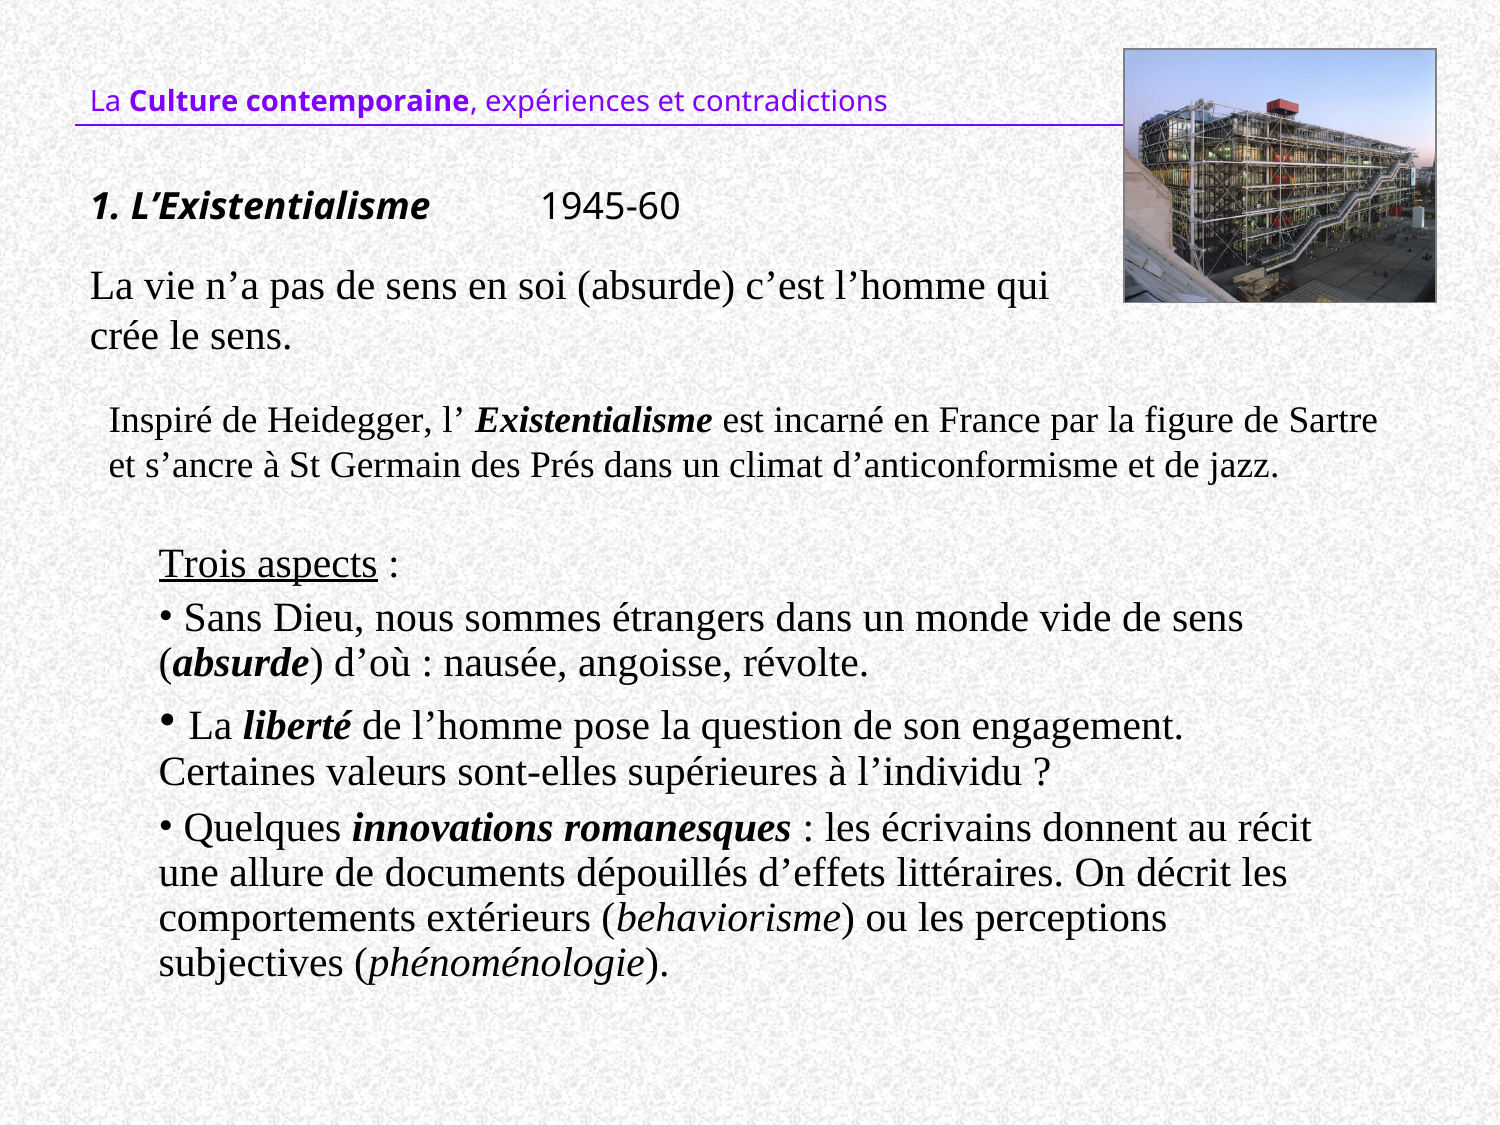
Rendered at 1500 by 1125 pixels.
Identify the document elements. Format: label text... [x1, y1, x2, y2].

text_box Trois aspects : Sans Dieu, nous sommes étrangers dans un monde vide de sens (absurde) d’où : nausée, angoisse, révolte. La liberté de l’homme pose la question de son engagement. Certaines valeurs sont-elles supérieures à l’individu ? Quelques innovations romanesques : les écrivains donnent au récit une allure de documents dépouillés d’effets littéraires. On décrit les comportements extérieurs (behaviorisme) ou les perceptions subjectives (phénoménologie). [143, 537, 1357, 994]
text_box 1. L’Existentialisme 1945-60 [74, 174, 801, 236]
text_box Inspiré de Heidegger, l’ Existentialisme est incarné en France par la figure de Sartre et s’ancre à St Germain des Prés dans un climat d’anticonformisme et de jazz. [93, 387, 1407, 493]
text_box La vie n’a pas de sens en soi (absurde) c’est l’homme qui crée le sens. [74, 249, 1088, 366]
text_box La Culture contemporaine, expériences et contradictions [74, 74, 1123, 126]
picture [0, 0, 1500, 1125]
